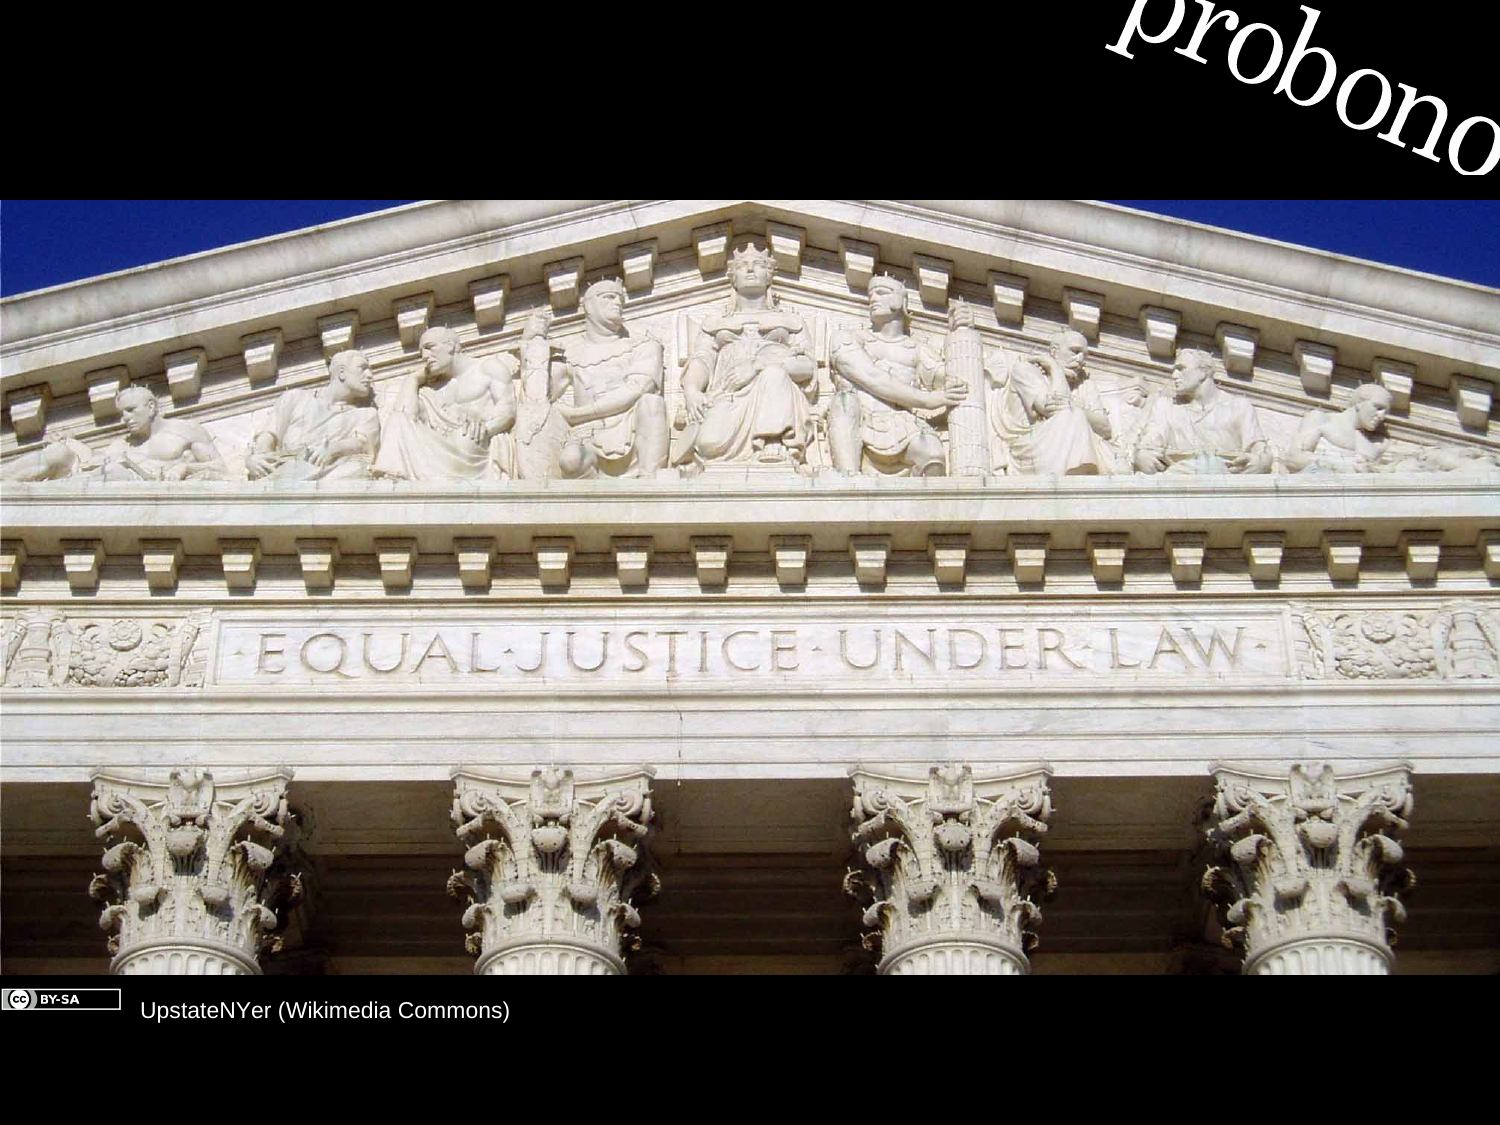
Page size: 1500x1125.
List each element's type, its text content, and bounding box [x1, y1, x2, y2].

picture [0, 987, 122, 1011]
picture [0, 200, 1500, 976]
text_box UpstateNYer (Wikimedia Commons) [125, 987, 526, 1031]
